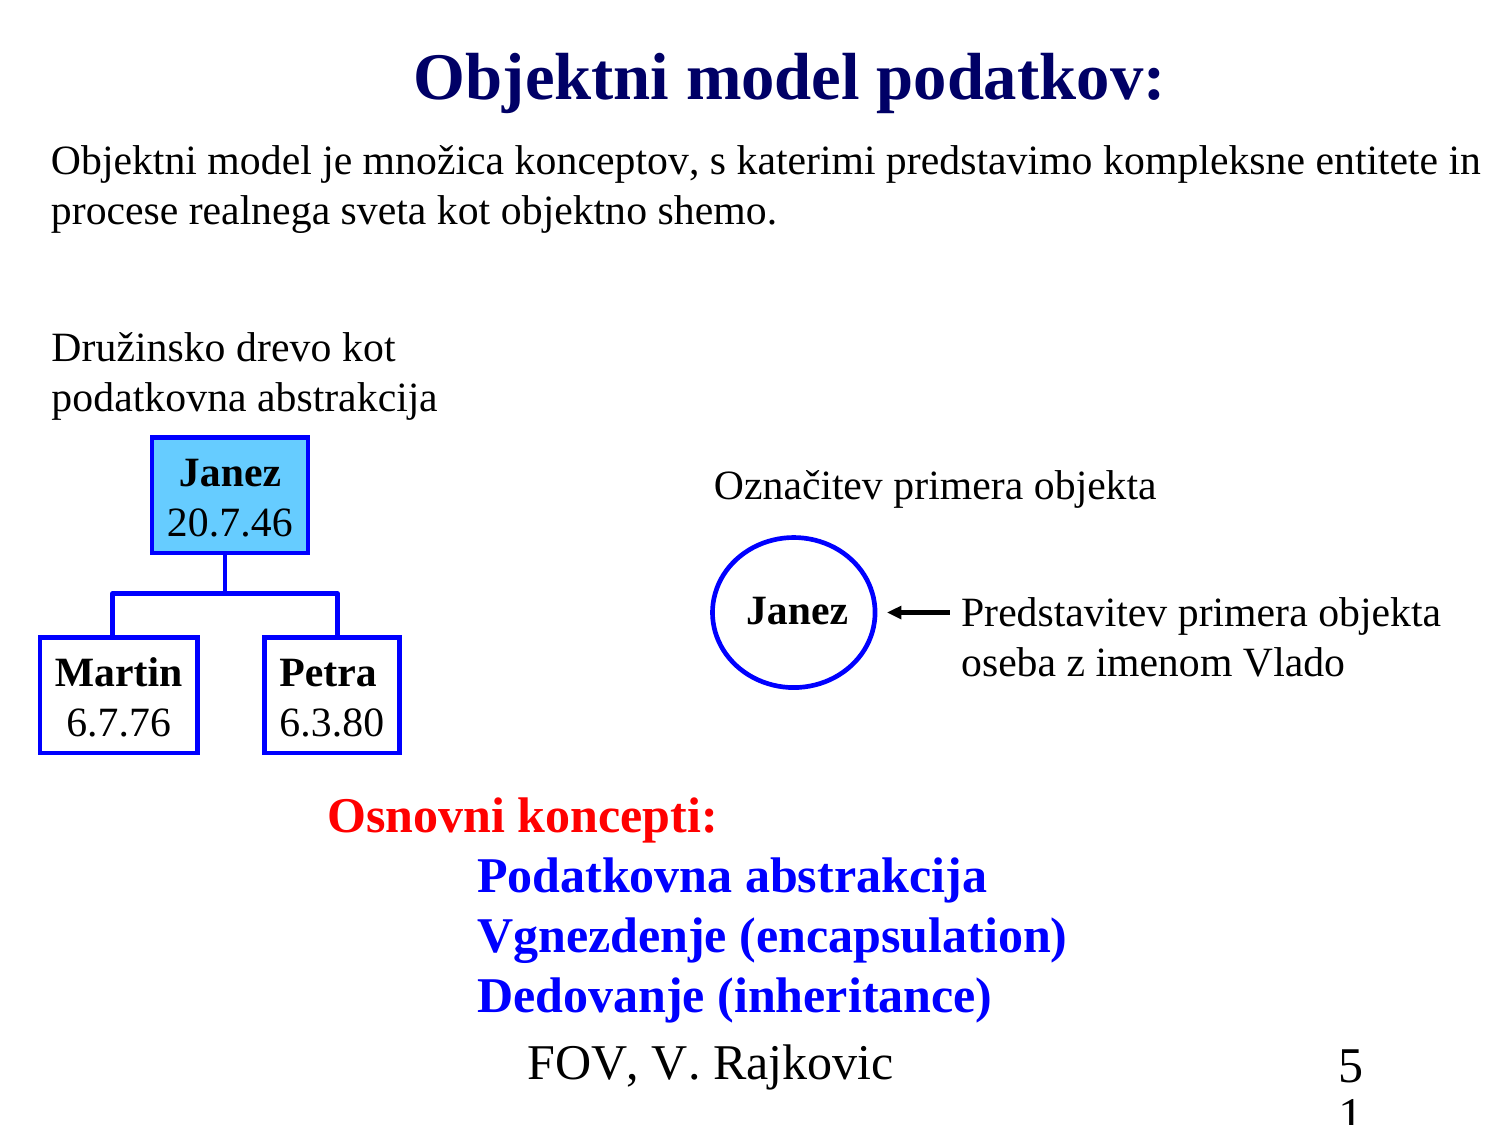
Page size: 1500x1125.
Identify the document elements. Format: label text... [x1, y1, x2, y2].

text_box Osnovni koncepti: Podatkovna abstrakcija Vgnezdenje (encapsulation) Dedovanje (inheritance) [312, 774, 1101, 1031]
text_box Predstavitev primera objekta oseba z imenom Vlado [946, 577, 1468, 693]
text_box Objektni model podatkov: [399, 24, 1182, 121]
text_box Družinsko drevo kot podatkovna abstrakcija [36, 312, 454, 428]
text_box Objektni model je množica konceptov, s katerimi predstavimo kompleksne entitete in procese realnega sveta kot objektno shemo. [36, 124, 1500, 241]
text_box Označitev primera objekta [699, 450, 1173, 516]
text_box Petra 6.3.80 [264, 637, 400, 753]
text_box Janez [724, 575, 870, 641]
text_box Janez 20.7.46 [152, 437, 308, 553]
text_box Martin 6.7.76 [39, 637, 198, 753]
